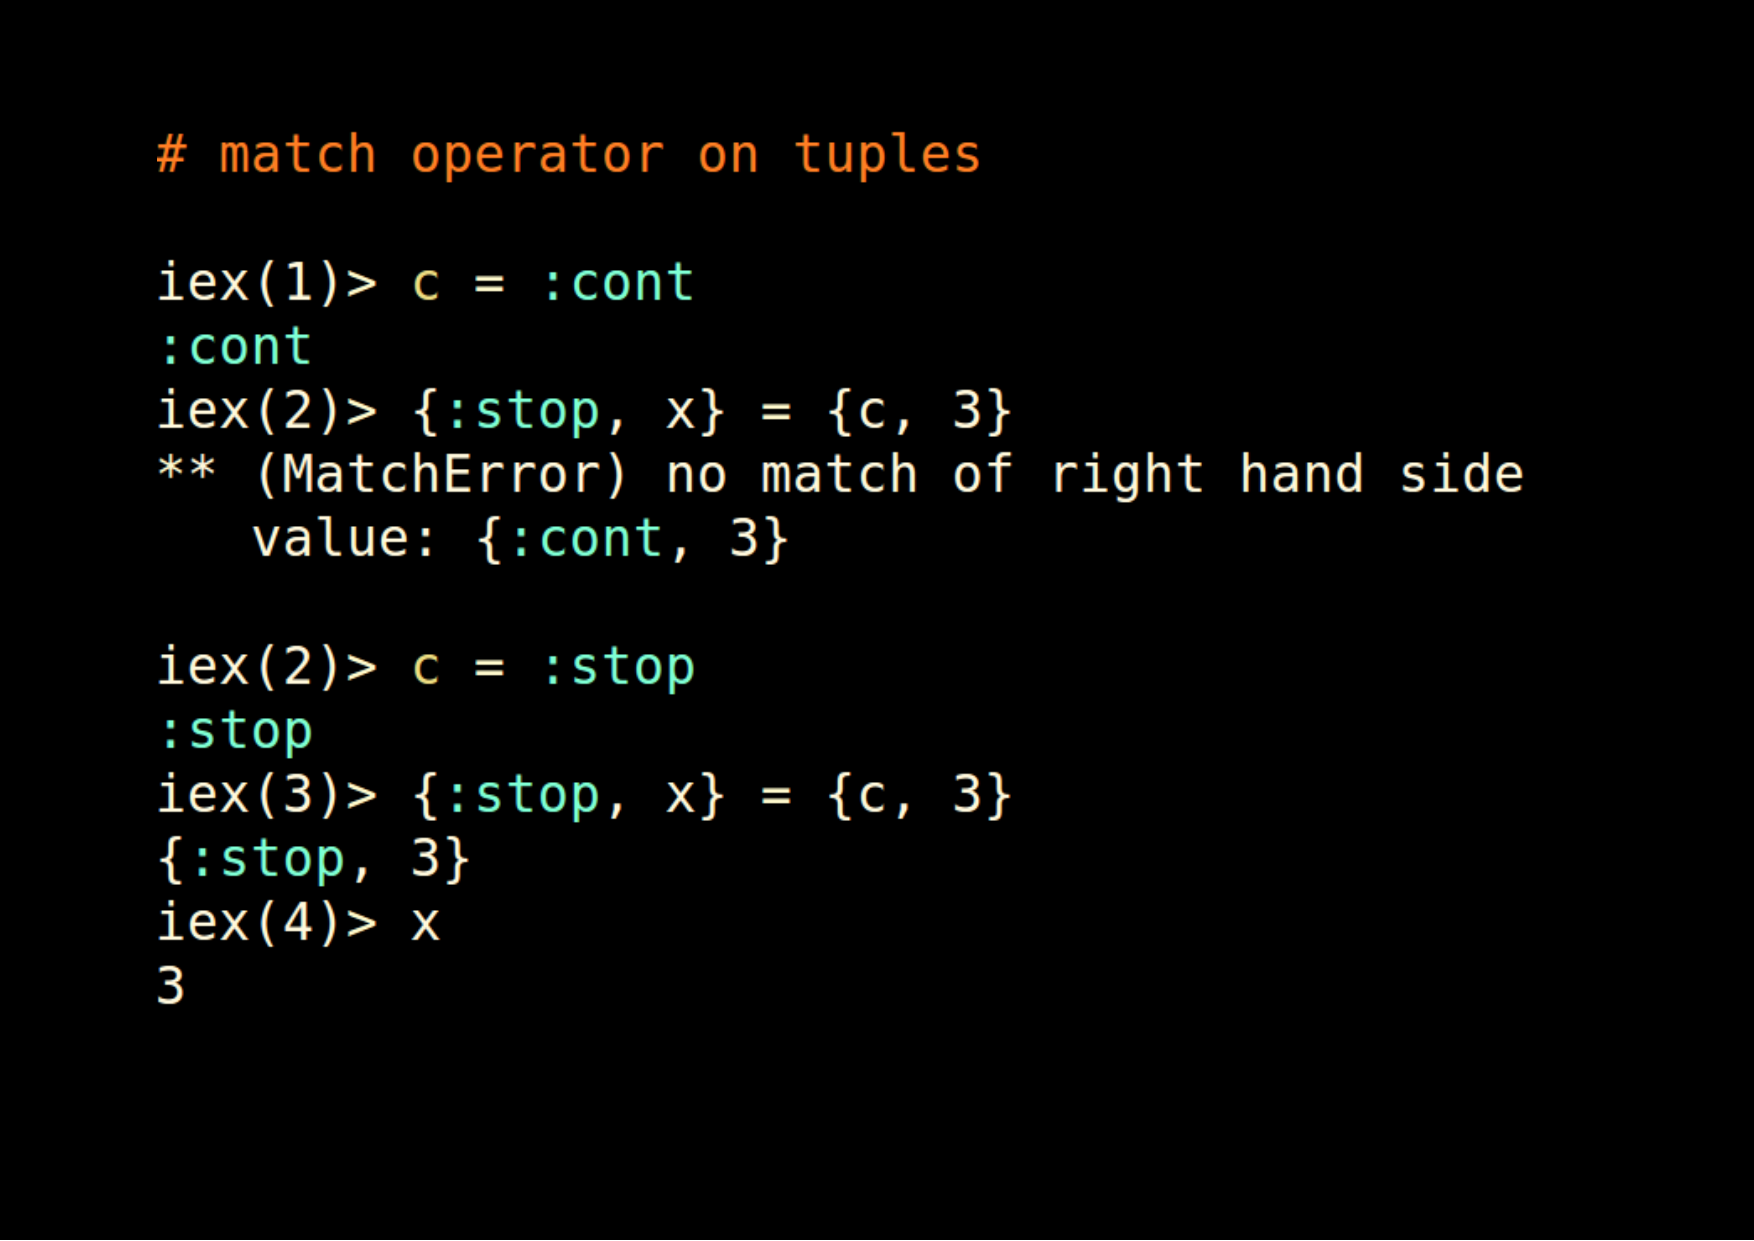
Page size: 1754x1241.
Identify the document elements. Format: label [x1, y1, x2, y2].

picture [157, 129, 1623, 1025]
